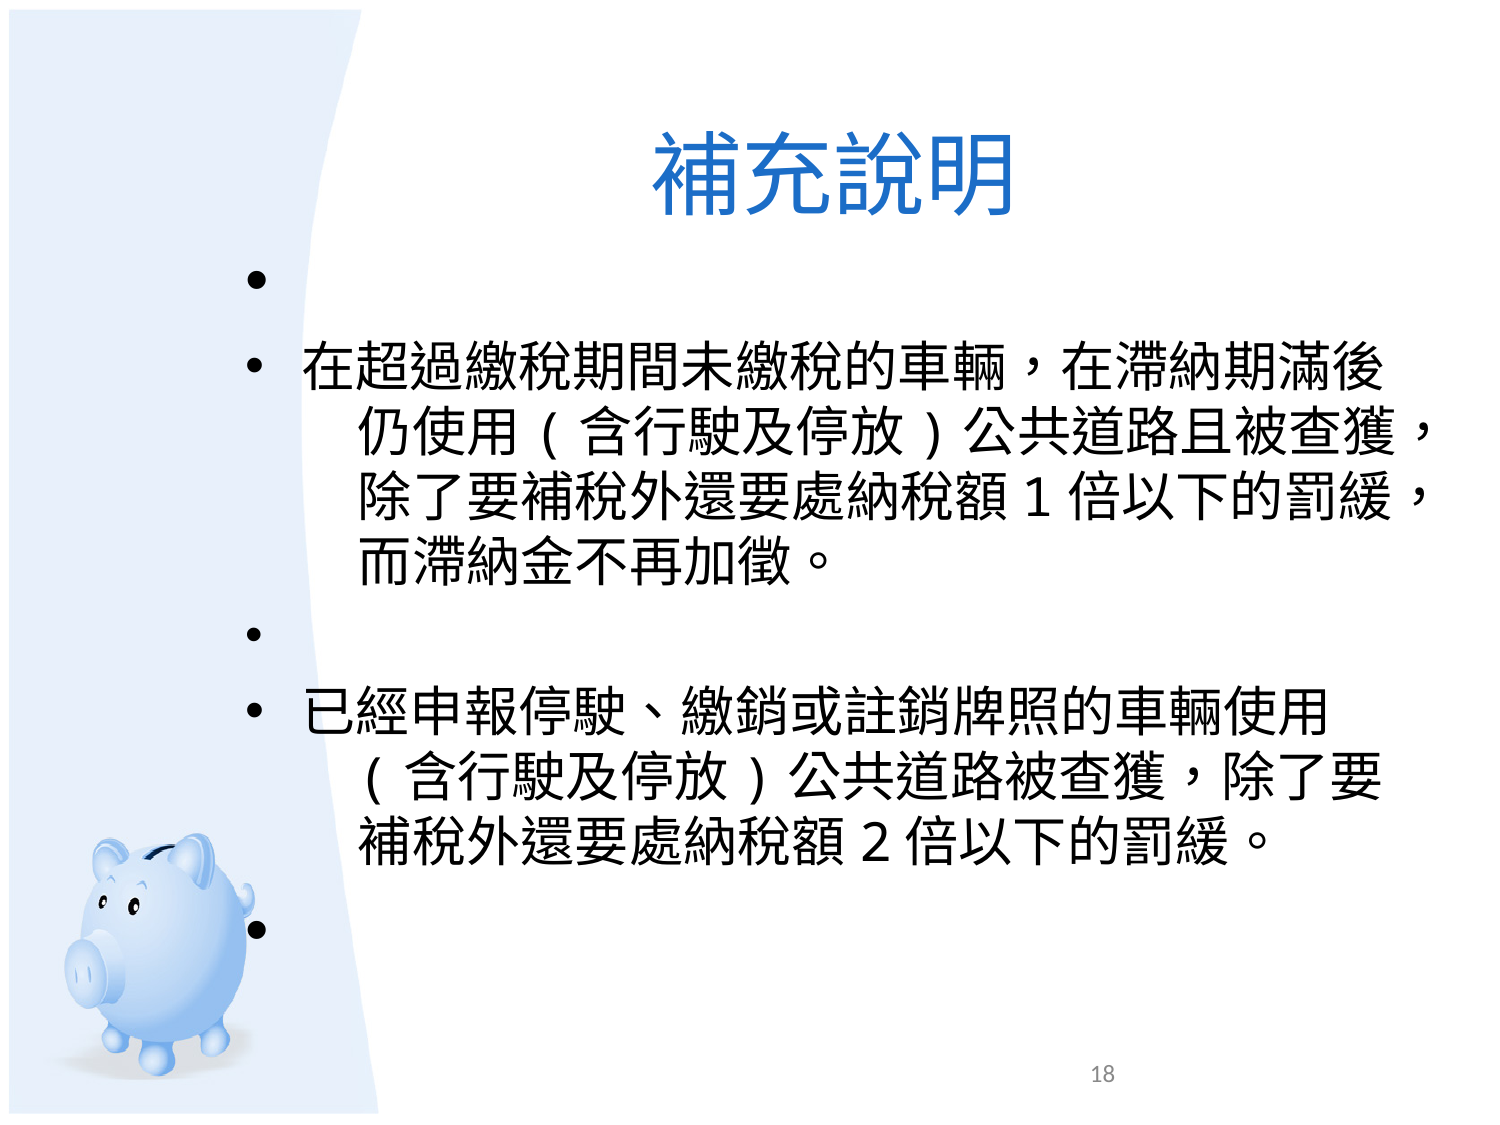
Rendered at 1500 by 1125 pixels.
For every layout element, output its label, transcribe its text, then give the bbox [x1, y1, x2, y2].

list 在超過繳稅期間未繳稅的車輛，在滯納期滿後仍使用(含行駛及停放)公共道路且被查獲，除了要補稅外還要處納稅額1倍以下的罰緩，而滯納金不再加徵。 已經申報停駛、繳銷或註銷牌照的車輛使用(含行駛及停放)公共道路被查獲，除了要補稅外還要處納稅額2倍以下的罰緩。 [230, 231, 1424, 917]
text_box 18 [1074, 1042, 1426, 1103]
title 補充說明 [312, 78, 1355, 231]
